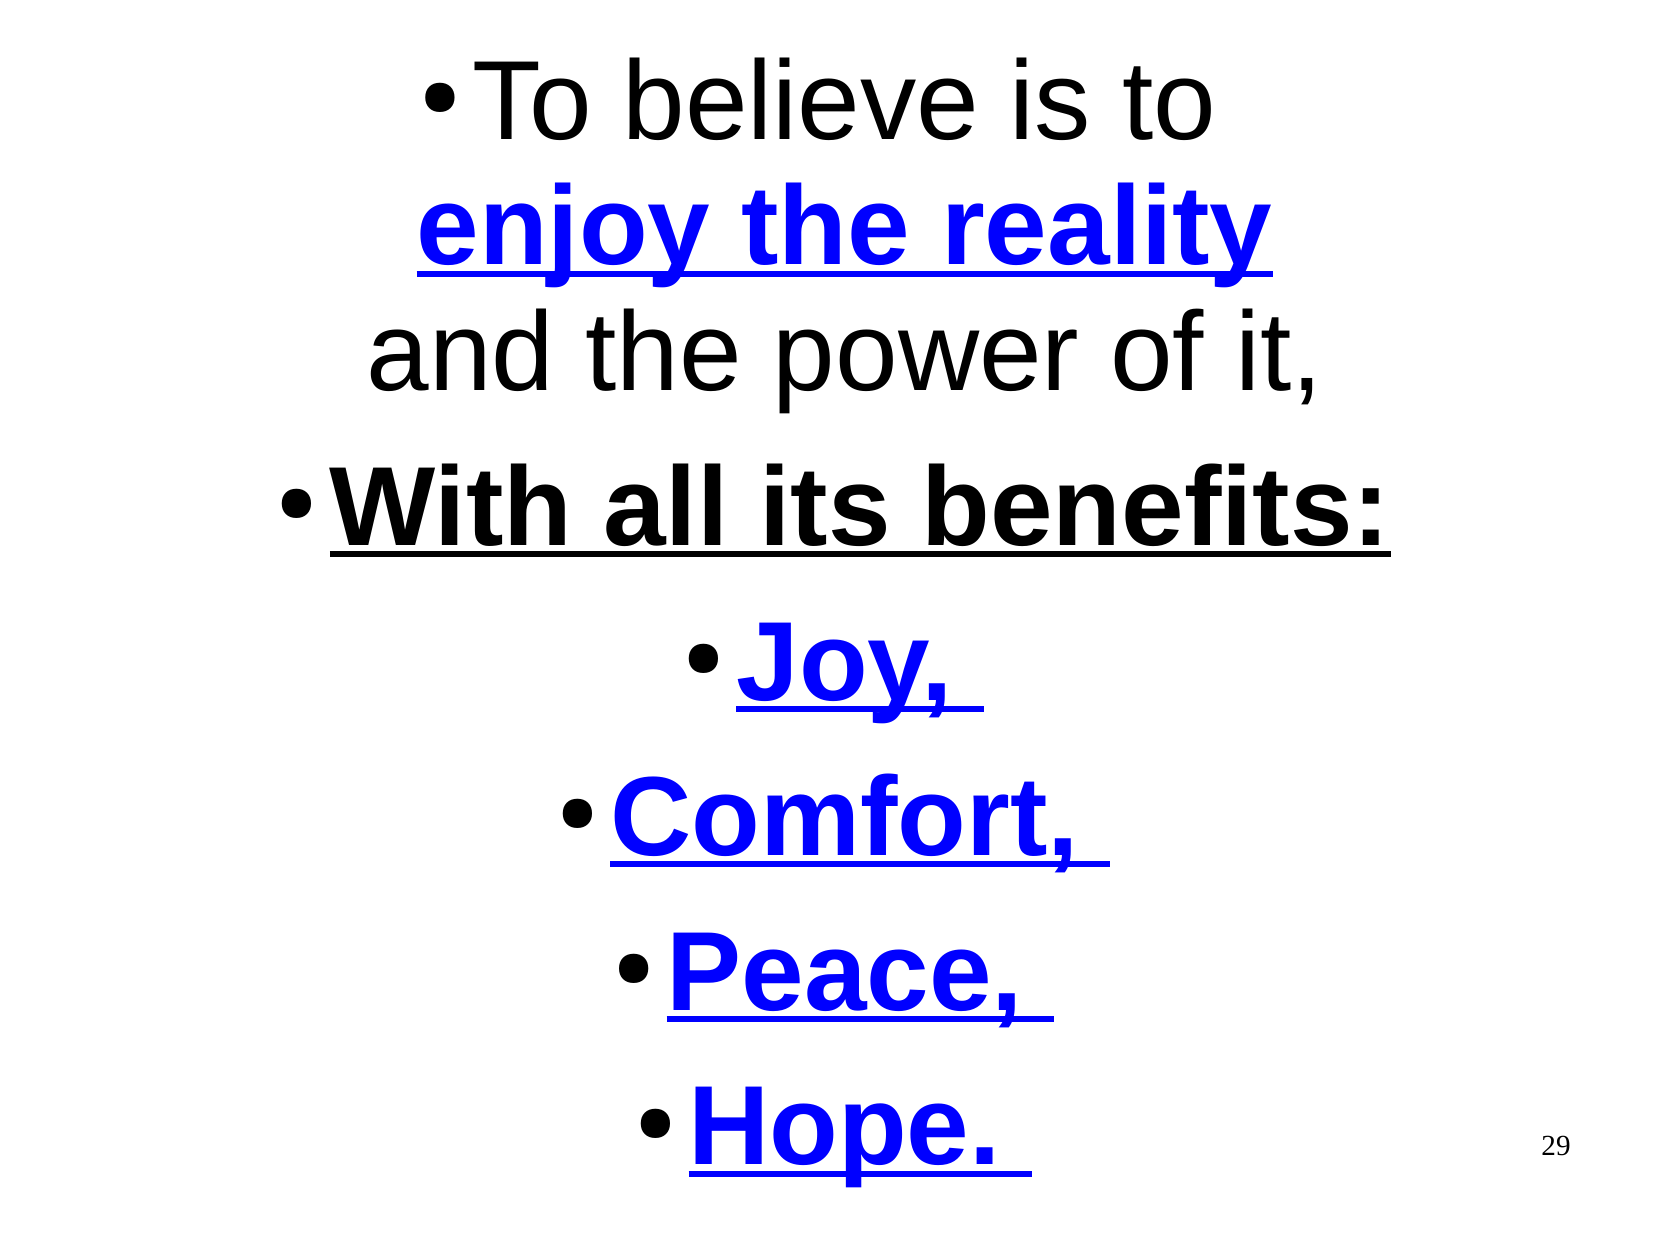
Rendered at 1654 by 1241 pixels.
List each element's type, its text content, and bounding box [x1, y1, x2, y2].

list To believe is to enjoy the reality and the power of it, With all its benefits: Joy, Comfort, Peace, Hope. [37, 37, 1613, 1201]
